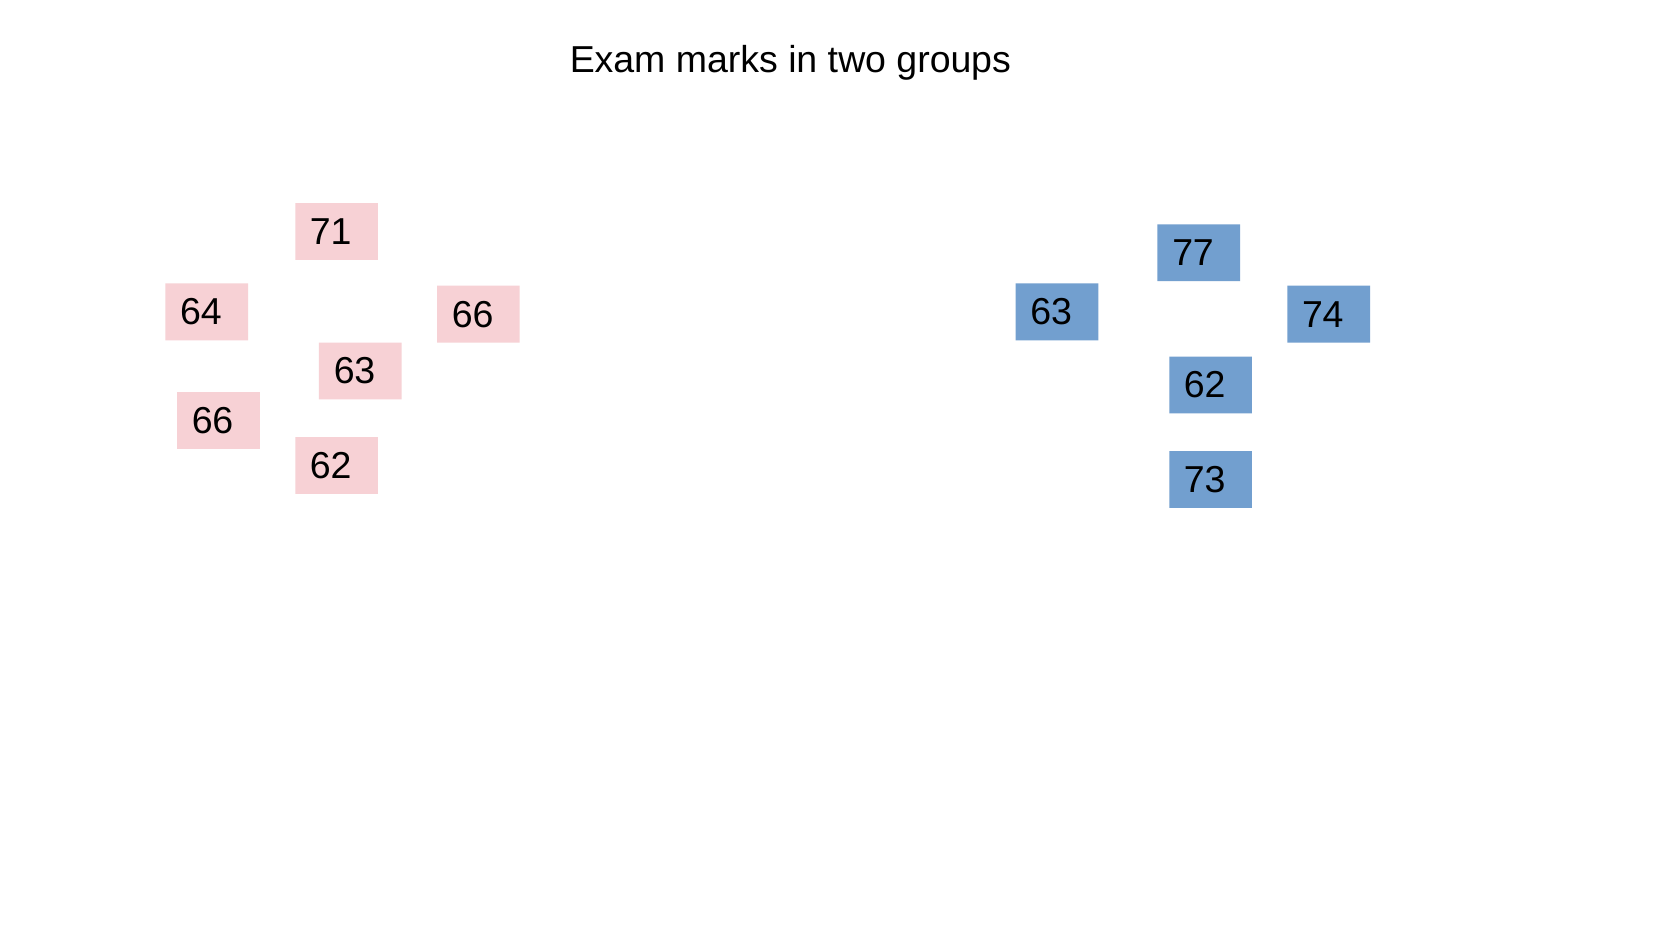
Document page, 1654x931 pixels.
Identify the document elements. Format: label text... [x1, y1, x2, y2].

text_box 63 [318, 342, 402, 400]
text_box 64 [165, 283, 249, 341]
text_box Exam marks in two groups [555, 31, 1087, 88]
text_box 66 [177, 392, 260, 449]
text_box 66 [437, 285, 520, 343]
text_box 71 [295, 203, 378, 260]
text_box 62 [295, 437, 378, 494]
text_box 63 [1015, 283, 1099, 341]
text_box 77 [1157, 224, 1241, 282]
text_box 74 [1287, 285, 1371, 343]
text_box 73 [1169, 451, 1252, 508]
text_box 62 [1169, 356, 1252, 414]
